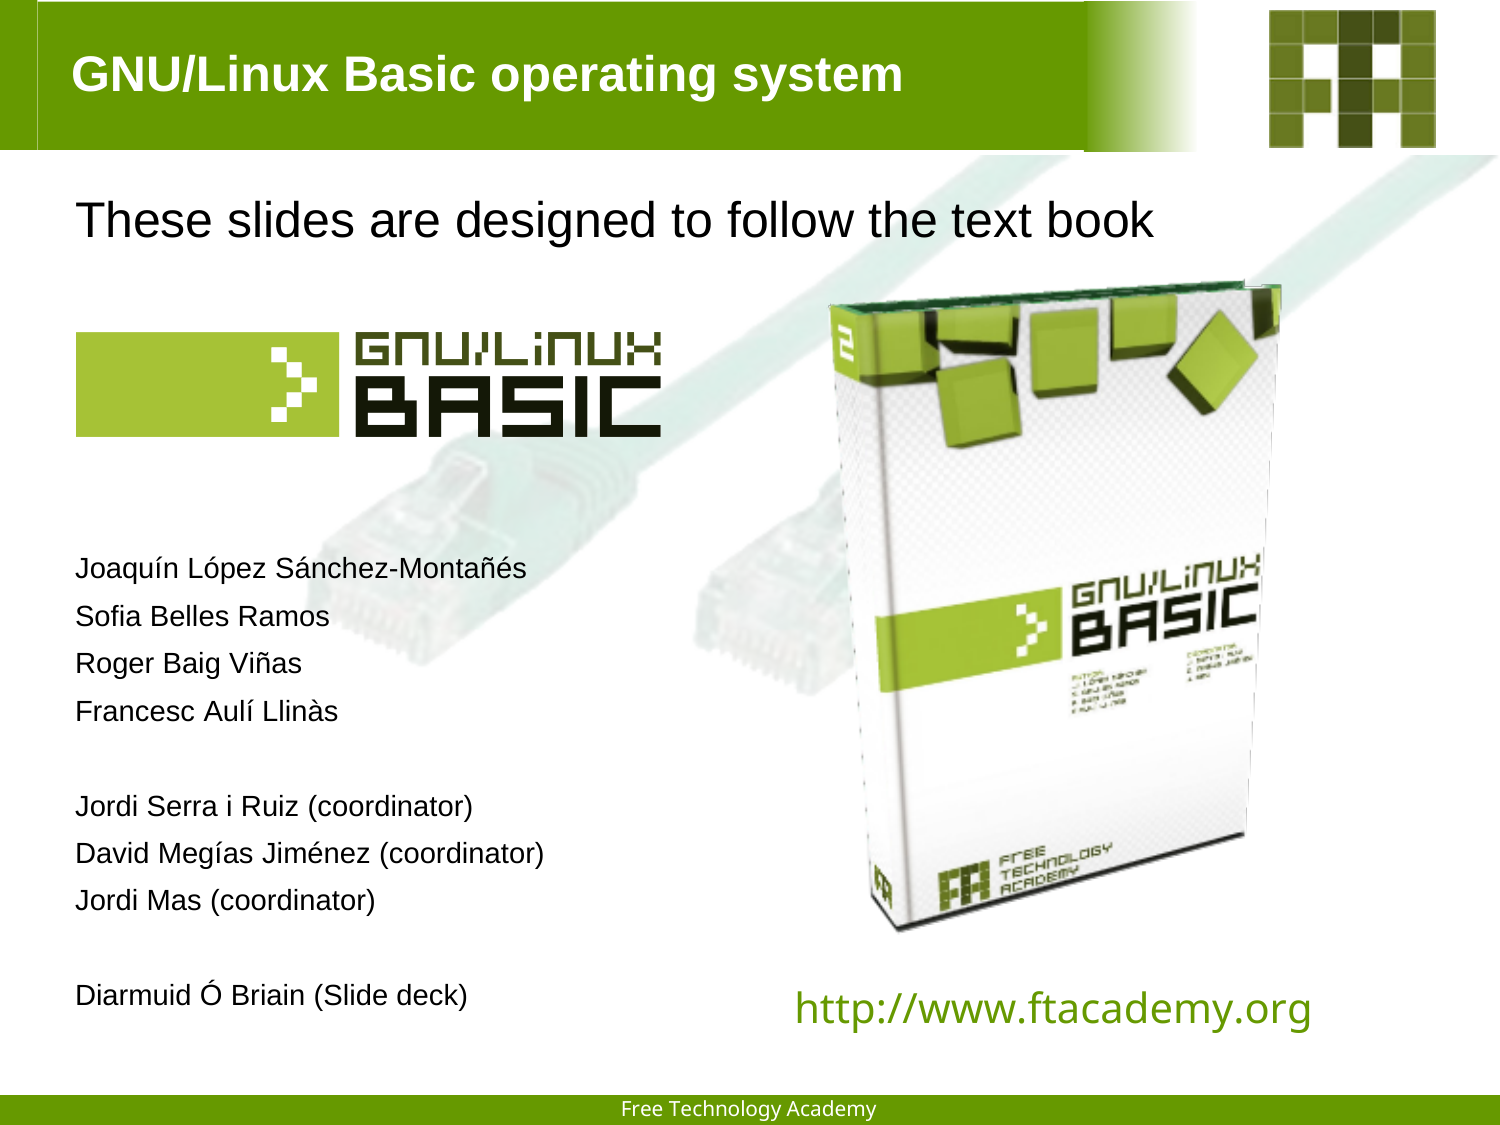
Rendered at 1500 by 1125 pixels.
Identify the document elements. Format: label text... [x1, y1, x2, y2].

picture [76, 332, 661, 438]
picture [1269, 10, 1436, 148]
text_box http://www.ftacademy.org [779, 974, 1359, 1040]
picture [808, 262, 1293, 946]
title GNU/Linux Basic operating system [56, 1, 1107, 152]
subtitle These slides are designed to follow the text book Joaquín López Sánchez-Montañés Sofia Belles Ramos Roger Baig Viñas Francesc Aulí Llinàs Jordi Serra i Ruiz (coordinator) David Megías Jiménez (coordinator) Jordi Mas (coordinator) Diarmuid Ó Briain (Slide deck) [75, 187, 1426, 1060]
